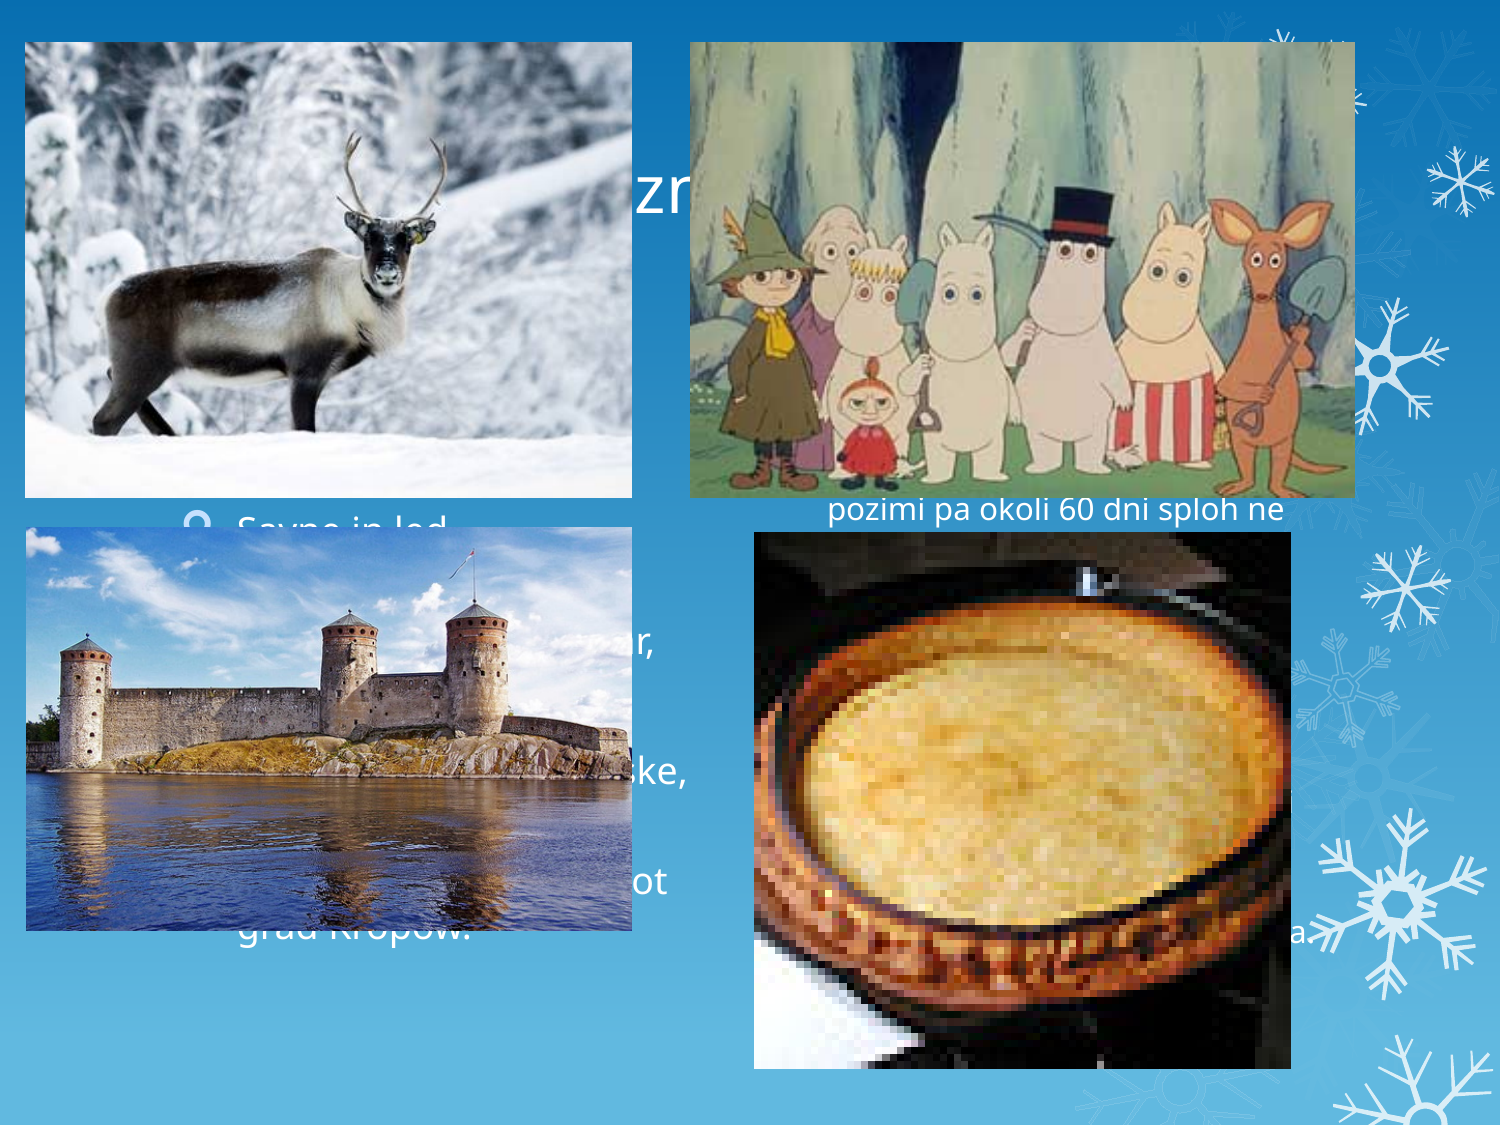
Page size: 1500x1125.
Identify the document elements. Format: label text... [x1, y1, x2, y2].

list Arhitektura, Lesne rezbarije, Obarvane sveče, Savne in led, Svetovno prvenstvo v igranju navideznih kitar, Drsanje in drsalke, Pleme Samiji iz Laponske, Grad Olavinlinna, ki v stripu Tintin nastopa kot grad Kropow. [165, 296, 736, 962]
picture [26, 527, 632, 931]
title Zanimivosti in znamenitosti [632, 110, 690, 263]
picture [754, 532, 1291, 1069]
picture [690, 42, 1355, 498]
picture [25, 42, 632, 498]
list Severni jeleni, Poleti na skrajnem severu Finske sonce ne zaide 73 dni zapored, pozimi pa okoli 60 dni sploh ne vzide! Pijejo veliko kave, Zgodbice o Mumitrolih, Smučati se naučijo takrat, ko se naučijo hoditi, Otroci se bojijo pošasti Stallo, ki te lahko s svojo ledeno sapo ubije, Pannukakku-Palačinka velikanka. [764, 498, 1335, 962]
